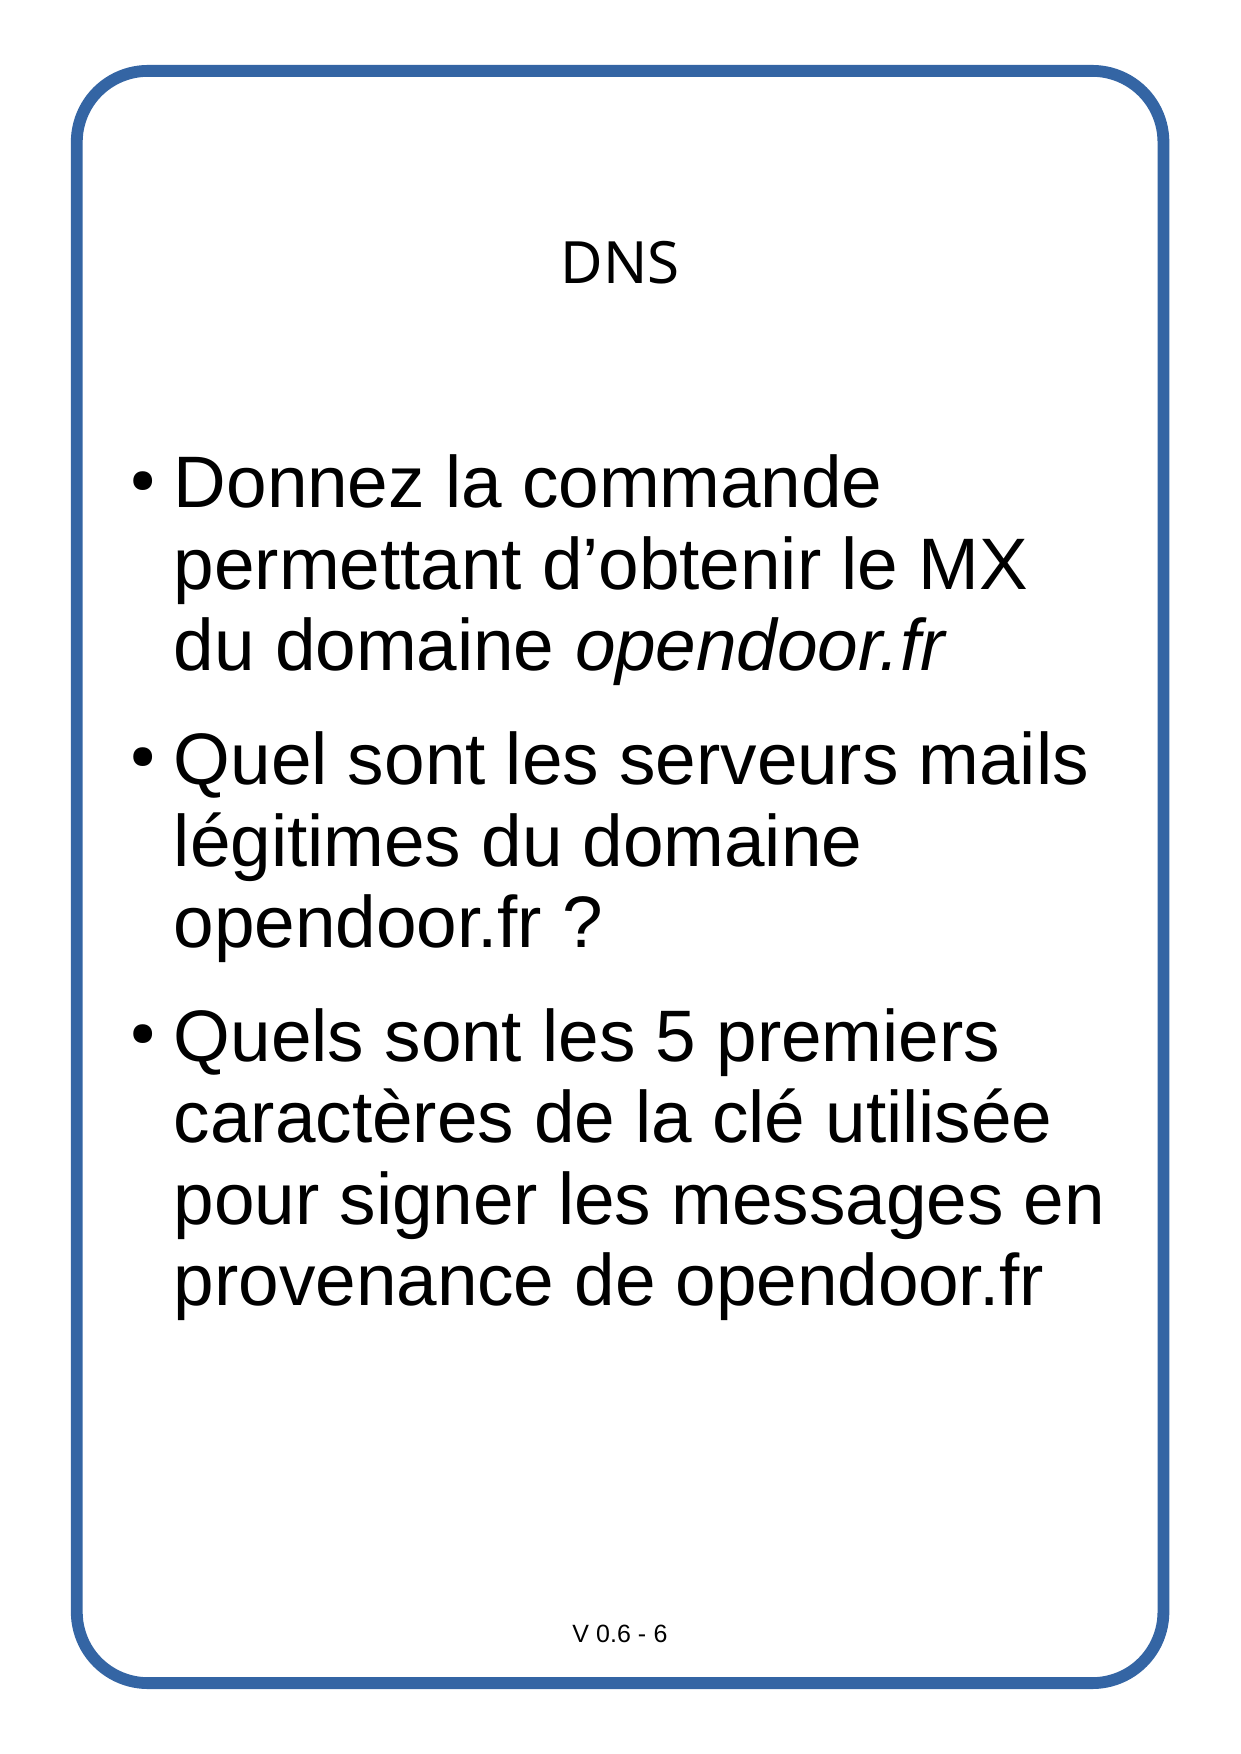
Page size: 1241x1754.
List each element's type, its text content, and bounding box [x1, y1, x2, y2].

list Donnez la commande permettant d’obtenir le MX du domaine opendoor.fr Quel sont les serveurs mails légitimes du domaine opendoor.fr ? Quels sont les 5 premiers caractères de la clé utilisée pour signer les messages en provenance de opendoor.fr [115, 441, 1125, 1391]
title DNS [115, 124, 1125, 398]
